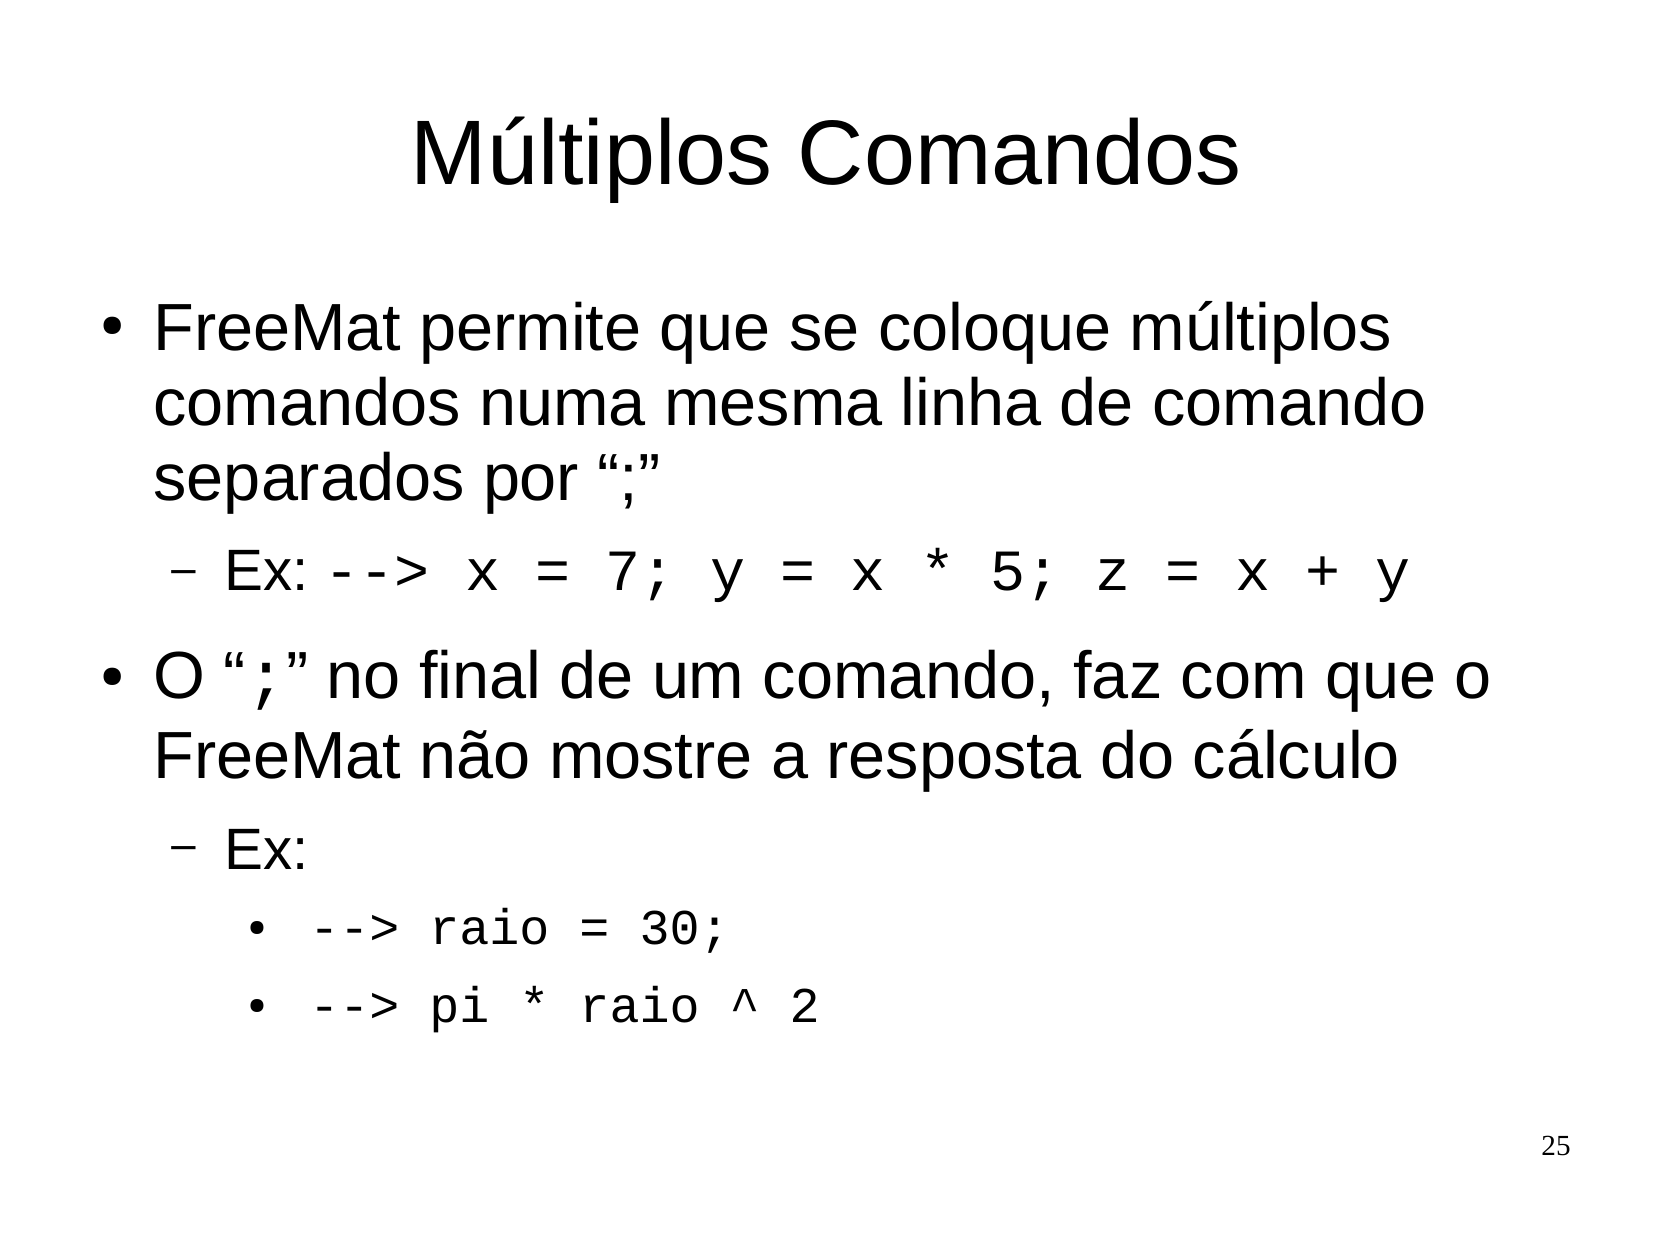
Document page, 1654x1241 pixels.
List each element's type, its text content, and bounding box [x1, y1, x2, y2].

list FreeMat permite que se coloque múltiplos comandos numa mesma linha de comando separados por “;” Ex: --> x = 7; y = x * 5; z = x + y O “;” no final de um comando, faz com que o FreeMat não mostre a resposta do cálculo Ex: --> raio = 30; --> pi * raio ^ 2 [82, 290, 1571, 1123]
title Múltiplos Comandos [82, 49, 1571, 257]
